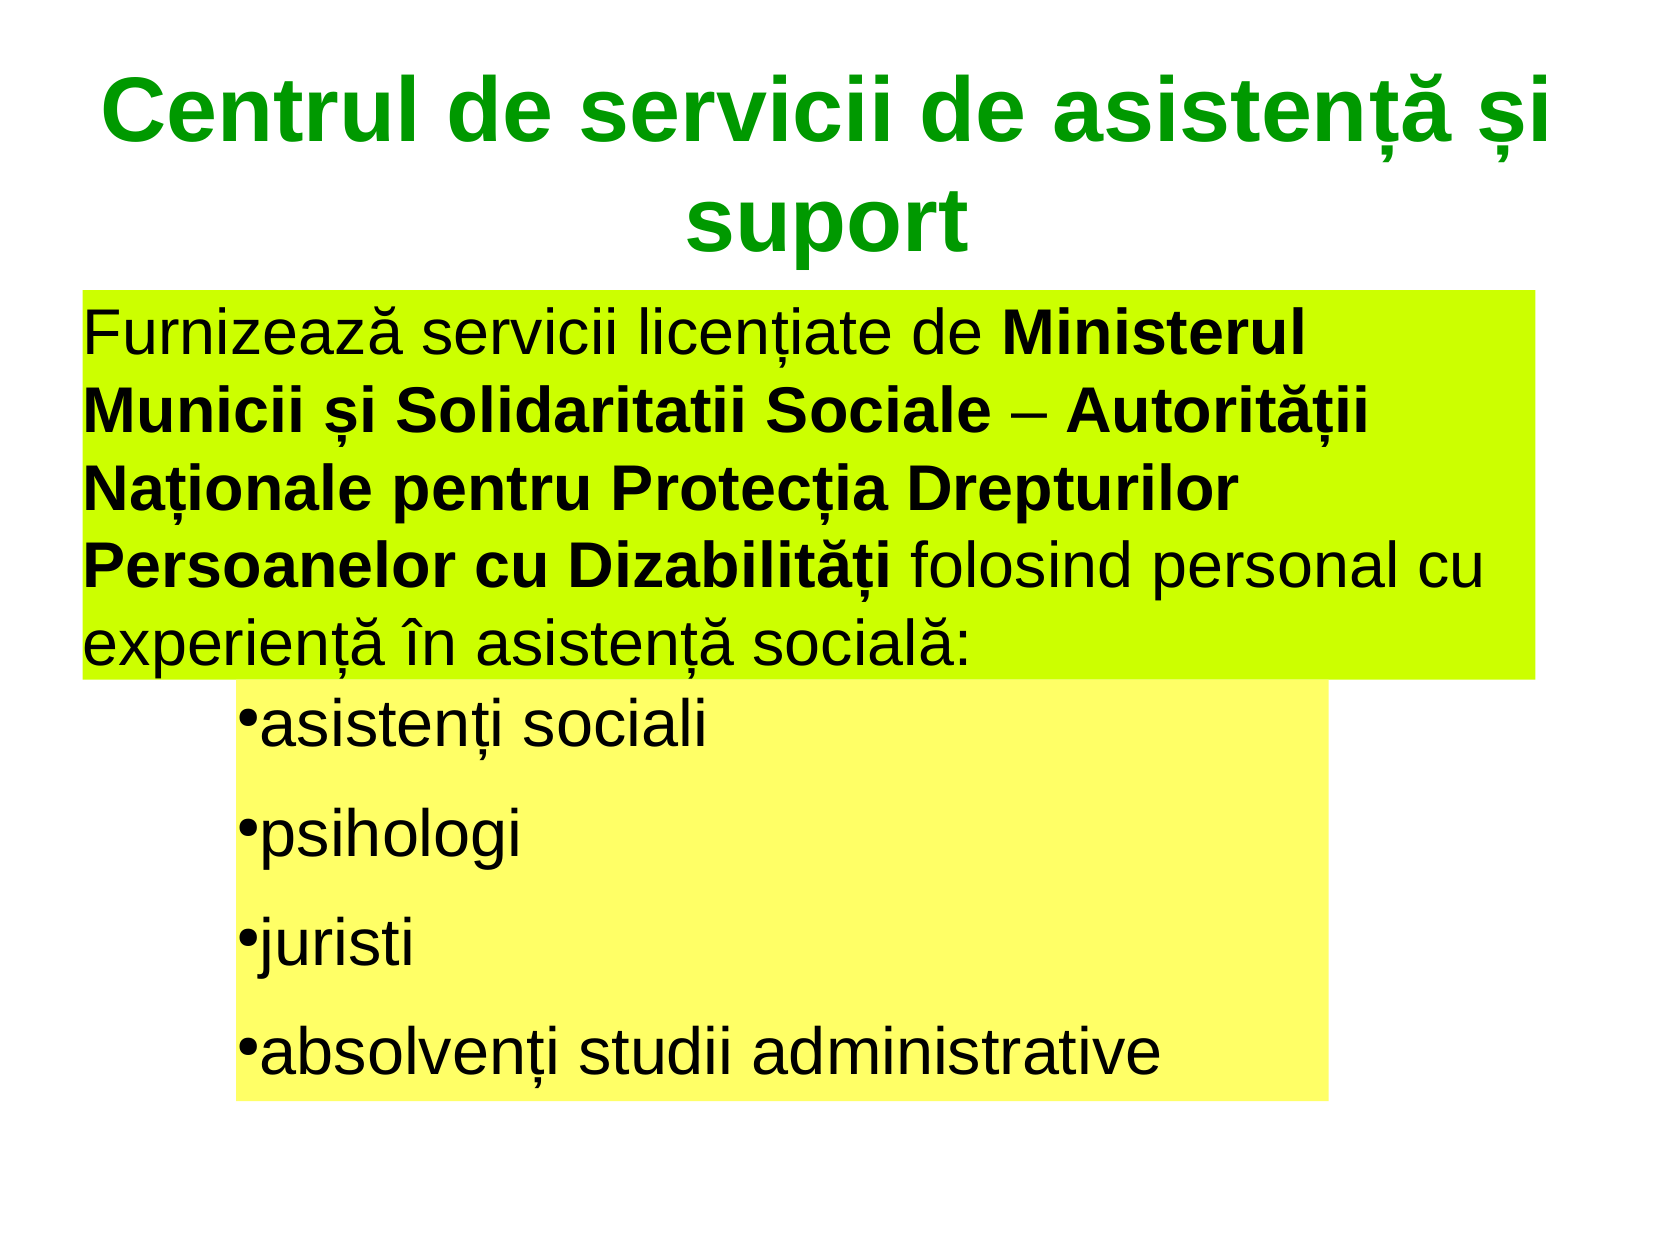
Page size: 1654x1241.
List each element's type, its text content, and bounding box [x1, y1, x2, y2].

list asistenți sociali psihologi juristi absolvenți studii administrative [236, 679, 1329, 1102]
list Furnizează servicii licențiate de Ministerul Municii și Solidaritatii Sociale – Autorității Naționale pentru Protecția Drepturilor Persoanelor cu Dizabilități folosind personal cu experiență în asistență socială: [82, 290, 1536, 680]
title Centrul de servicii de asistență și suport [82, 49, 1571, 257]
